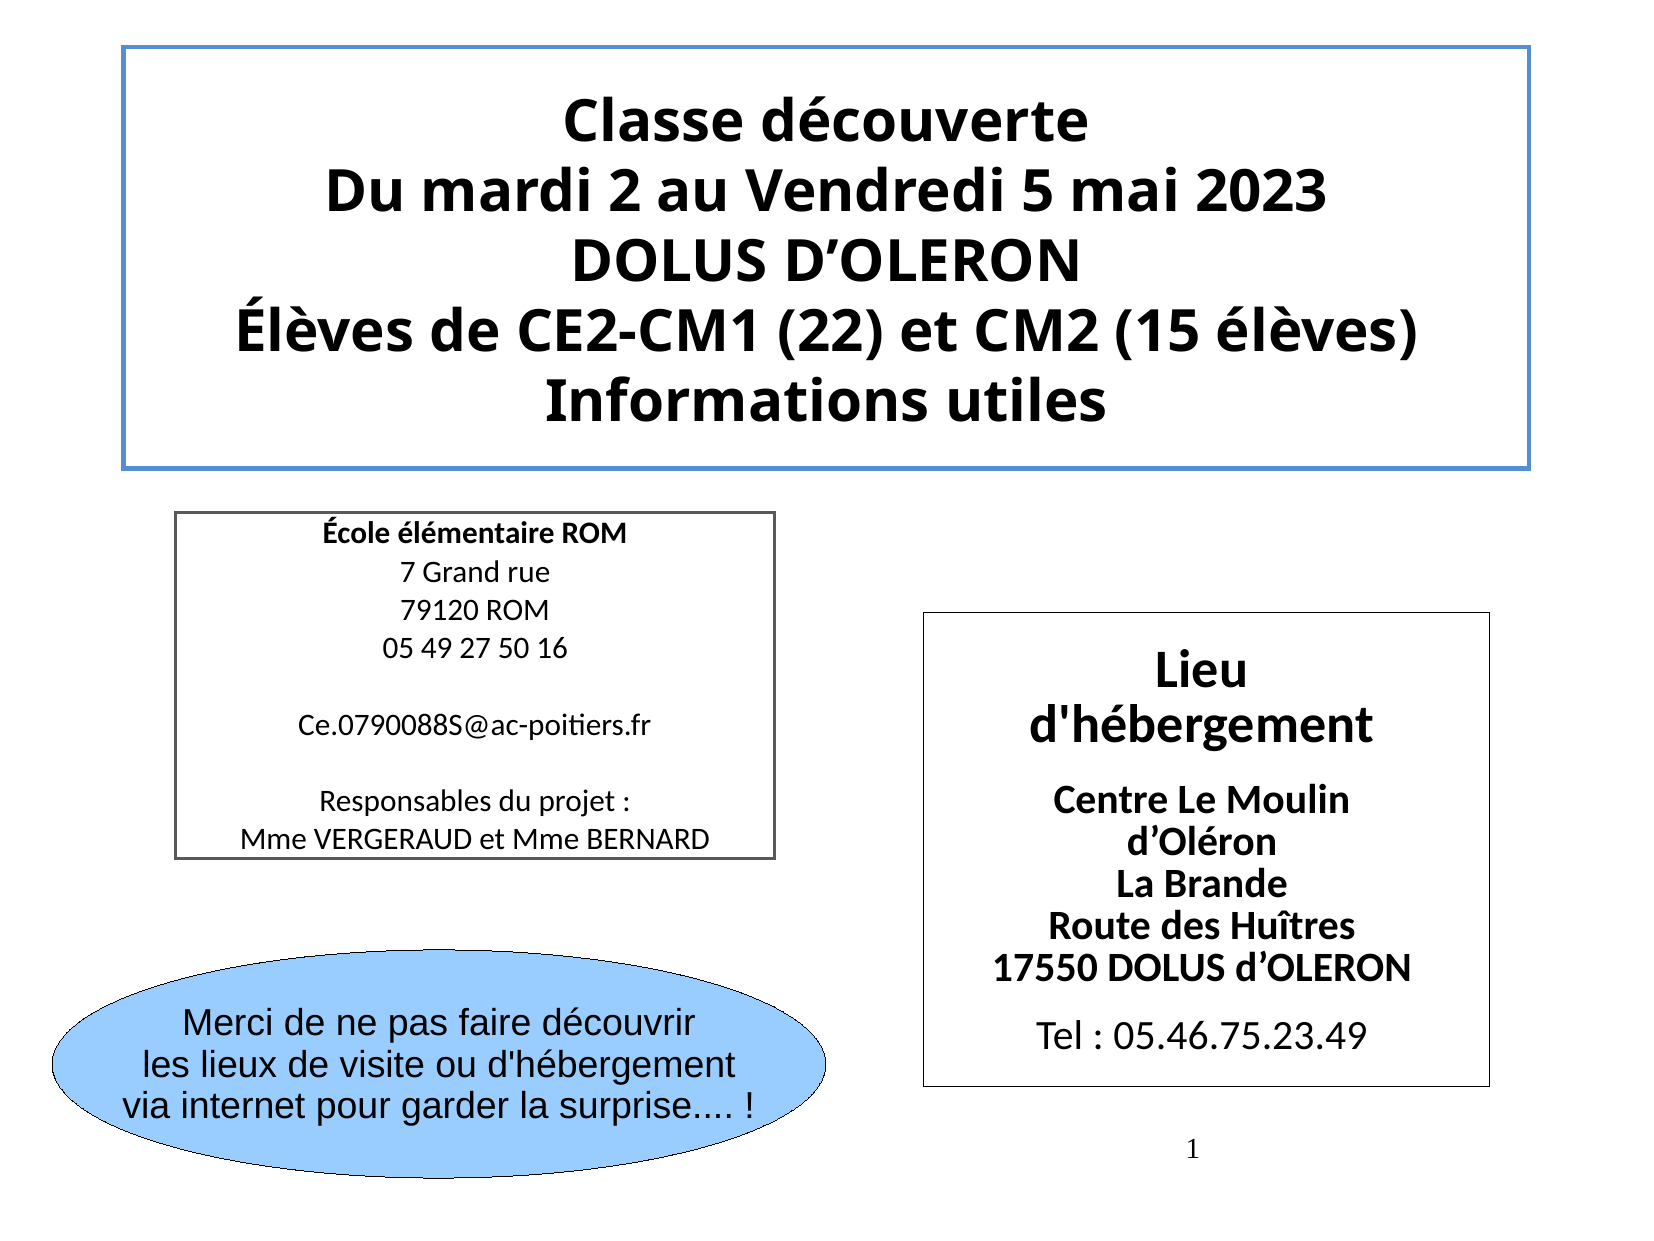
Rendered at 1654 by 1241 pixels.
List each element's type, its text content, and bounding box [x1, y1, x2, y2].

text_box Merci de ne pas faire découvrir les lieux de visite ou d'hébergement via internet pour garder la surprise.... ! [52, 949, 826, 1179]
text_box [1185, 1129, 1571, 1216]
title Classe découverte Du mardi 2 au Vendredi 5 mai 2023 DOLUS D’OLERON Élèves de CE2-CM1 (22) et CM2 (15 élèves) Informations utiles [123, 47, 1530, 469]
subtitle École élémentaire ROM 7 Grand rue 79120 ROM 05 49 27 50 16 Ce.0790088S@ac-poitiers.fr Responsables du projet : Mme VERGERAUD et Mme BERNARD [175, 512, 775, 859]
text_box Lieu d'hébergement Centre Le Moulin d’Oléron La Brande Route des Huîtres 17550 DOLUS d’OLERON Tel : 05.46.75.23.49 [962, 639, 1442, 1043]
